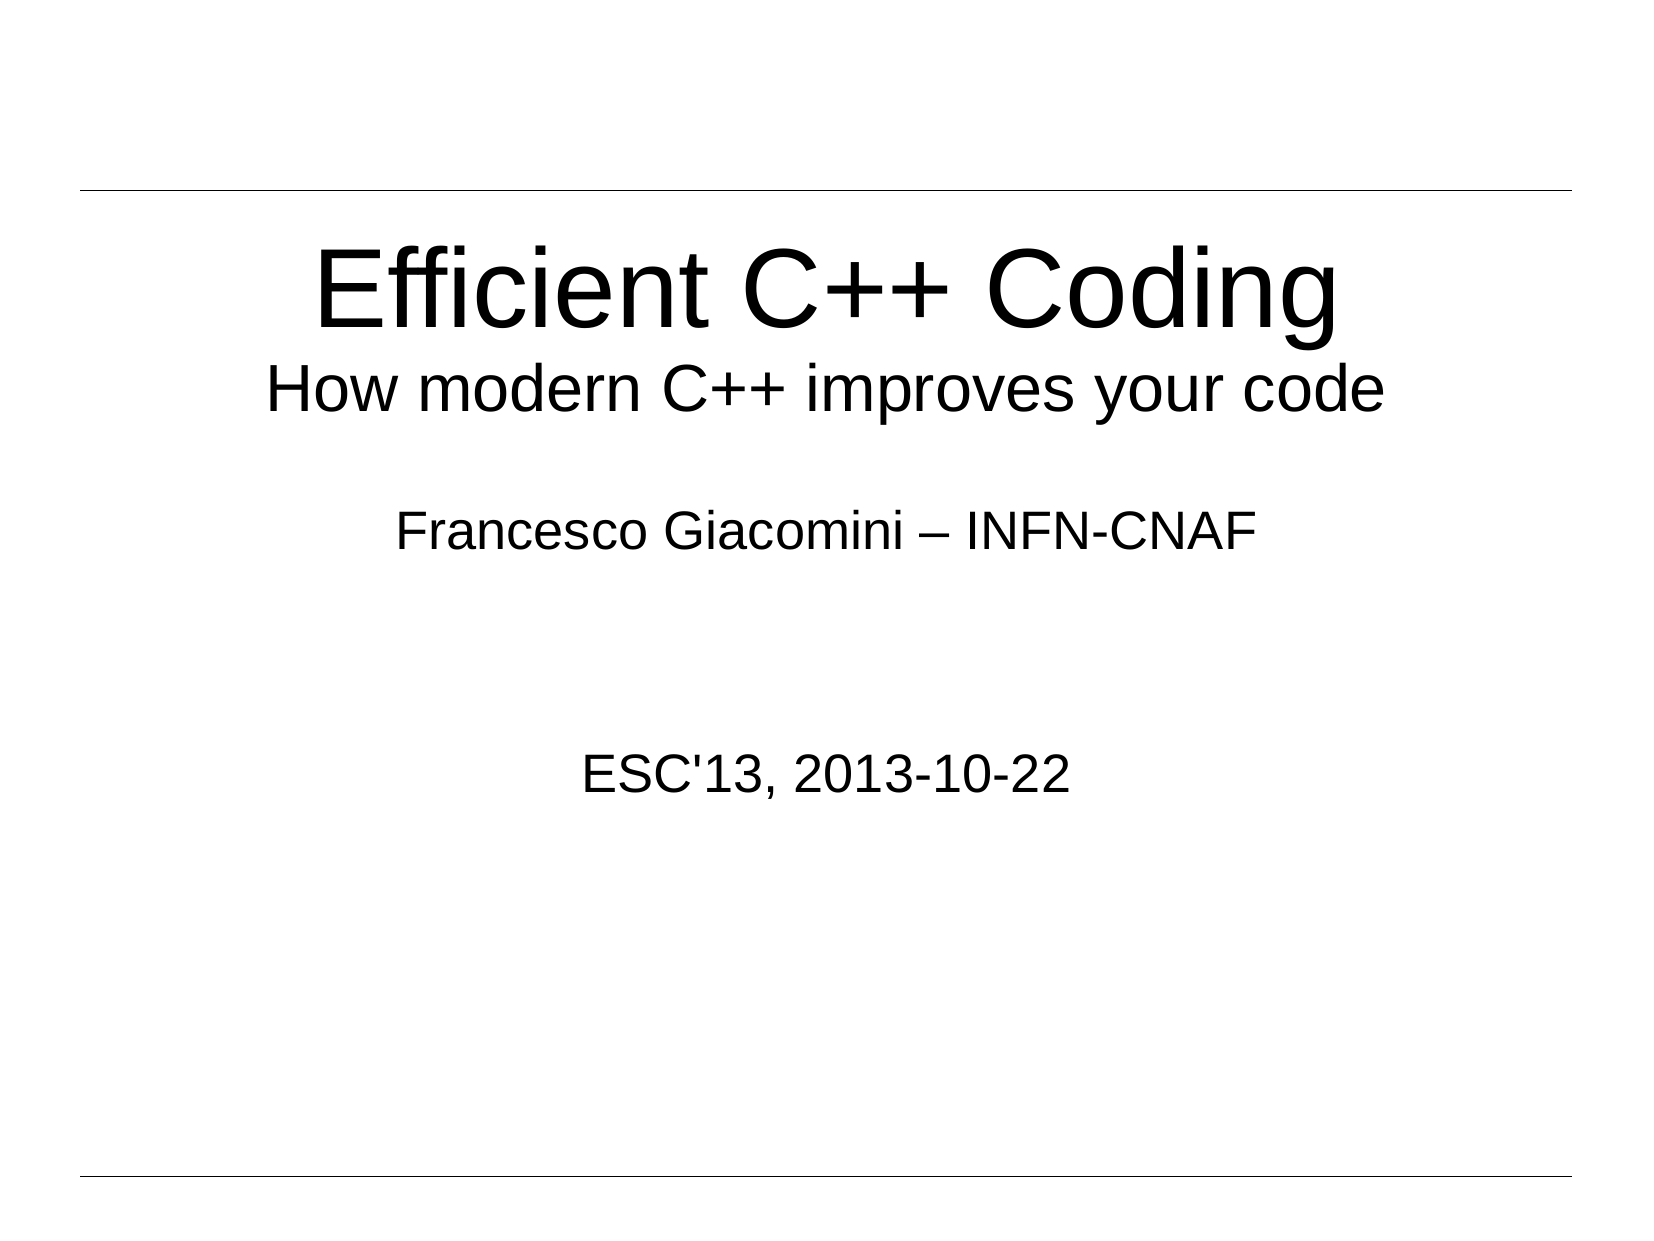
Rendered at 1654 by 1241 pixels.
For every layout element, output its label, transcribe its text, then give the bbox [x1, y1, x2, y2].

subtitle Efficient C++ Coding How modern C++ improves your code Francesco Giacomini – INFN-CNAF ESC'13, 2013-10-22 [82, 49, 1571, 1149]
